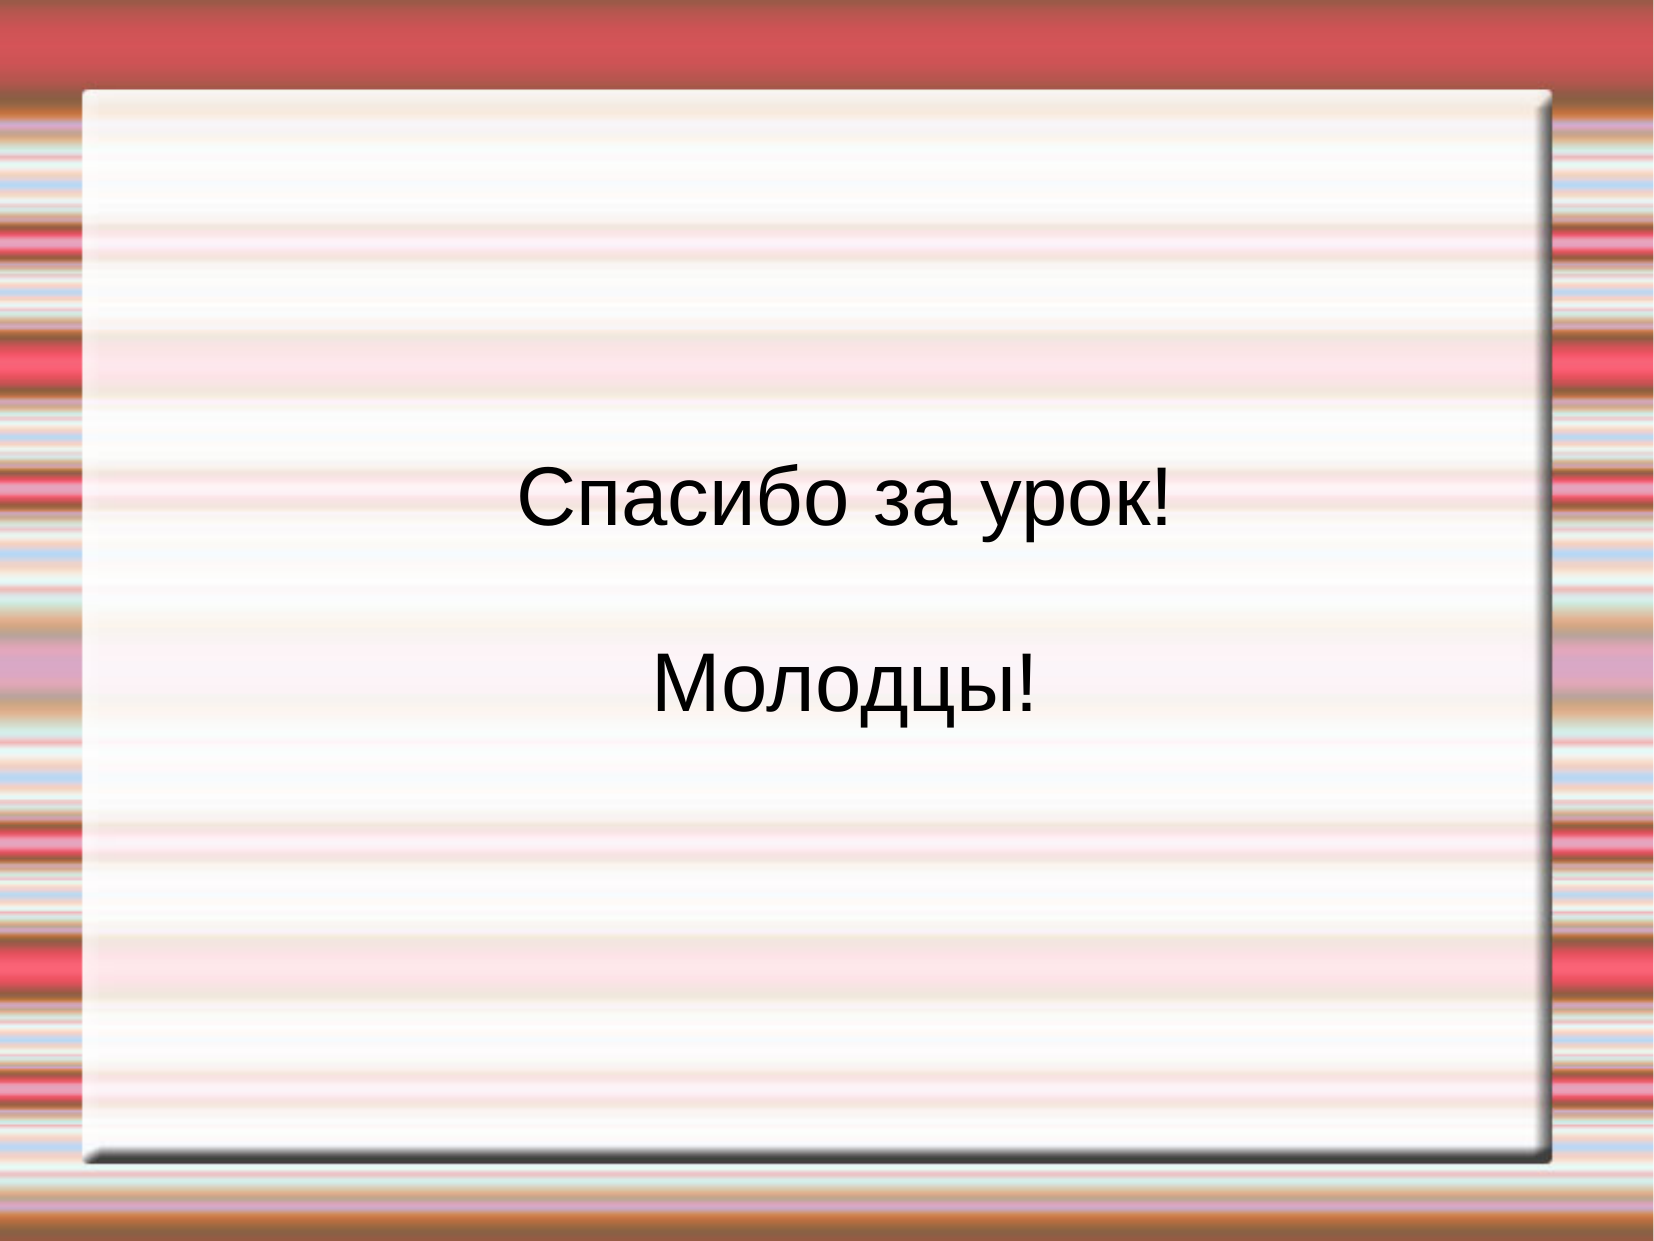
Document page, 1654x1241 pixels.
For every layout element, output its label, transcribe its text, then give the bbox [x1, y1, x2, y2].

text_box Спасибо за урок! Молодцы! [501, 442, 1190, 737]
picture [0, 0, 1654, 1241]
